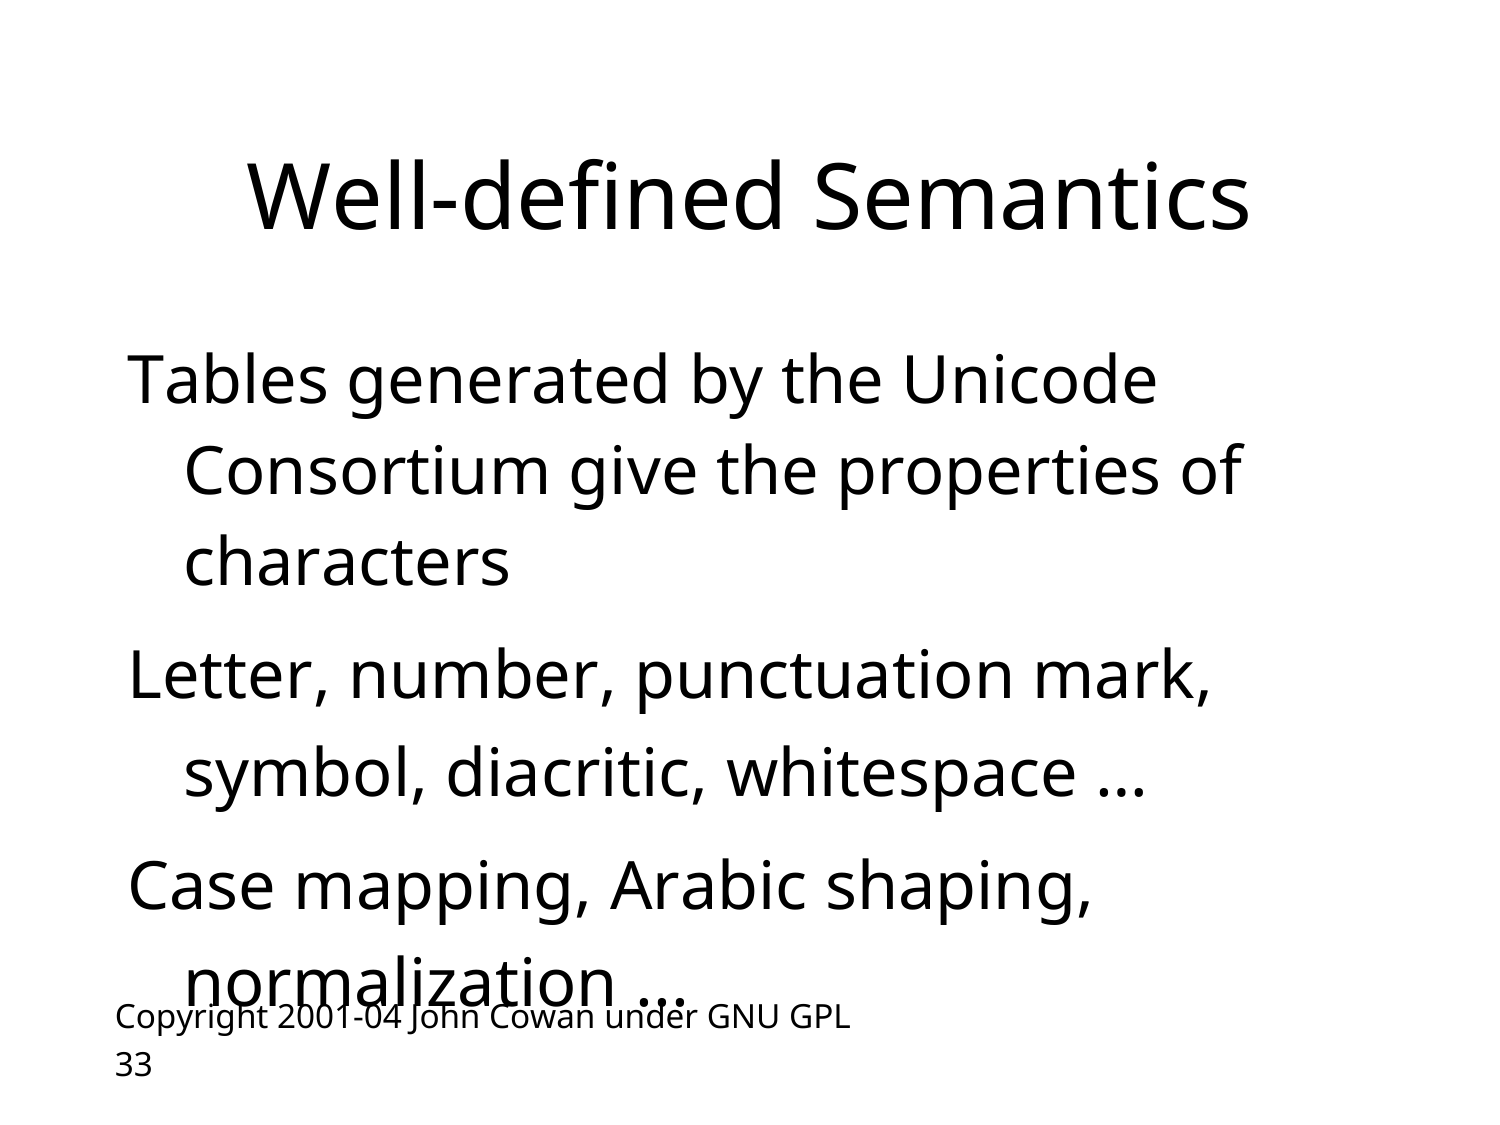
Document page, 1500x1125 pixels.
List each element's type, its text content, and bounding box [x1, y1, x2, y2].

list Tables generated by the Unicode Consortium give the properties of characters Letter, number, punctuation mark, symbol, diacritic, whitespace … Case mapping, Arabic shaping, normalization ... [112, 324, 1388, 1000]
title Well-defined Semantics [112, 99, 1388, 288]
